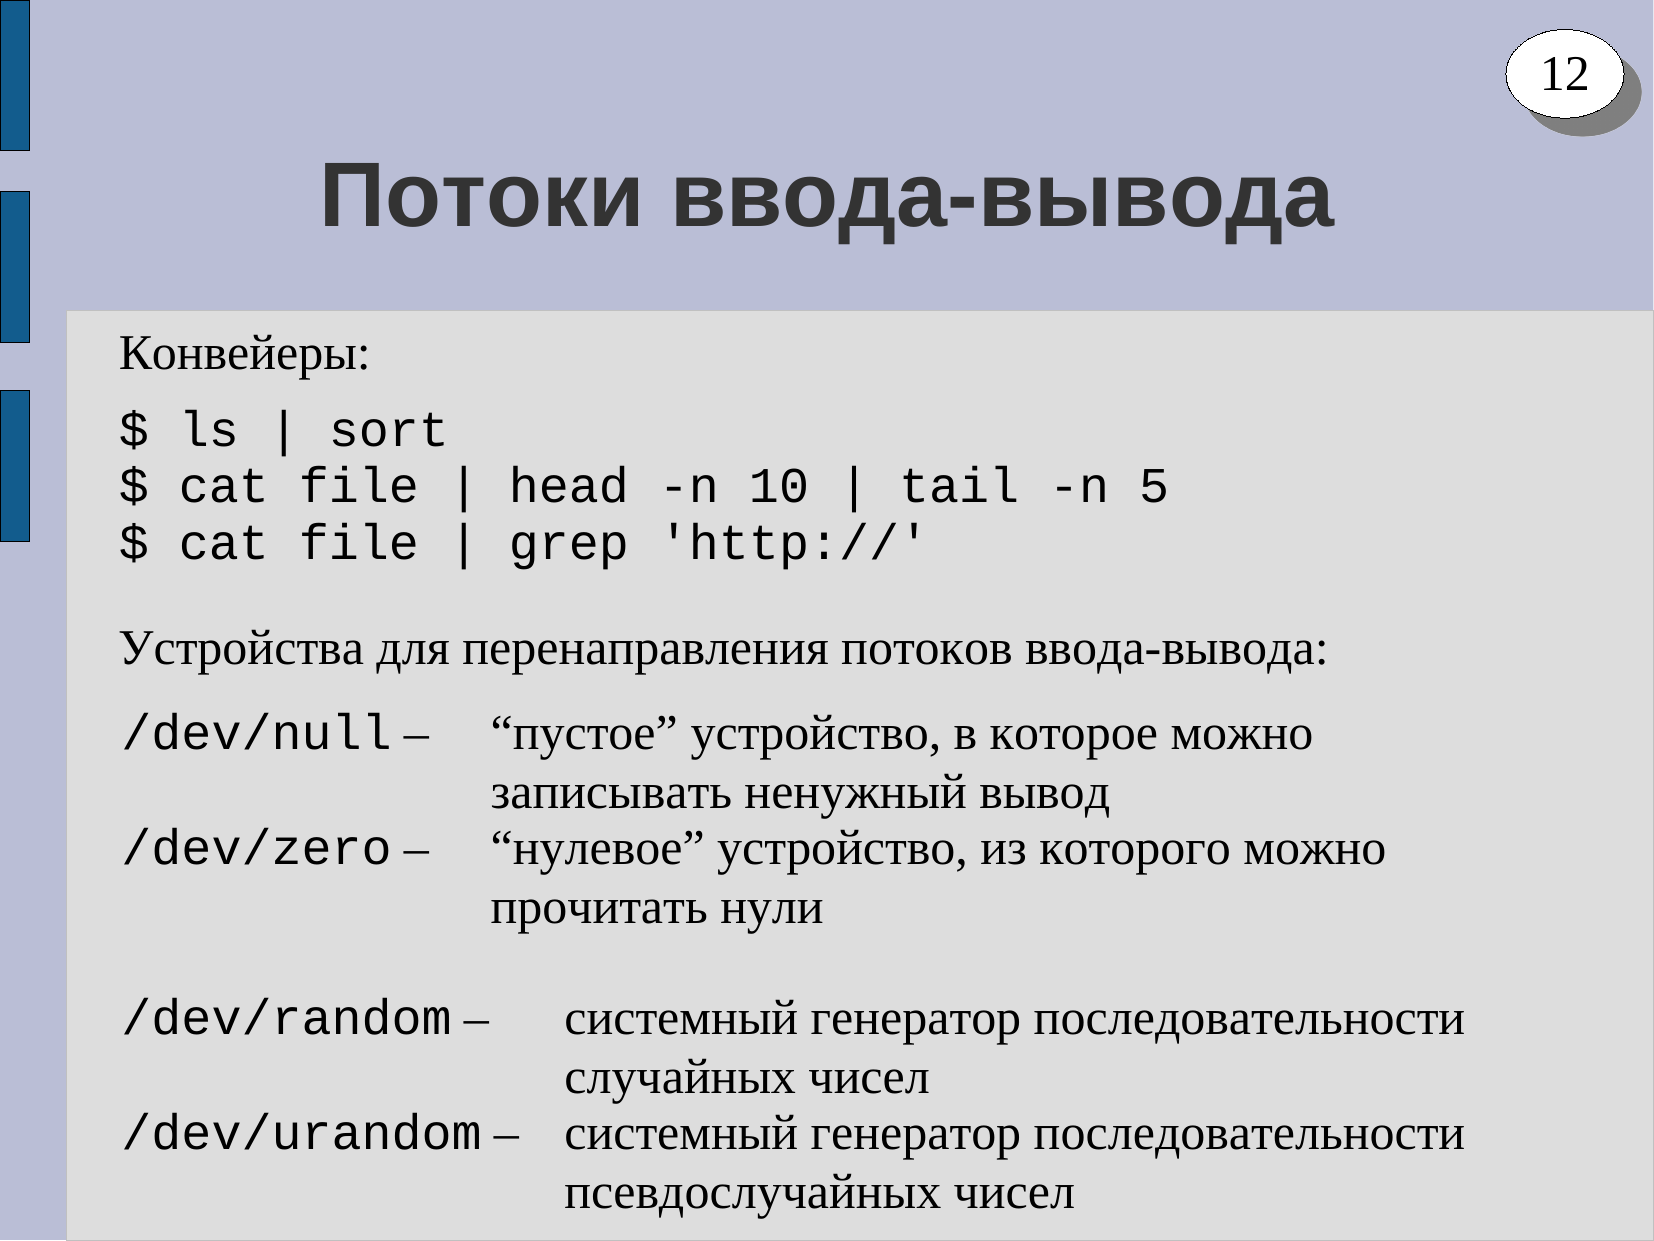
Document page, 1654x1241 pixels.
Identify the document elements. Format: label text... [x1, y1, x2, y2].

text_box Конвейеры: $ ls | sort $ cat file | head -n 10 | tail -n 5 $ cat file | grep 'http://' [118, 324, 1169, 619]
text_box /dev/null – “пустое” устройство, в которое можно записывать ненужный вывод /dev/zero – “нулевое” устройство, из которого можно прочитать нули /dev/random – системный генератор последовательности случайных чисел /dev/urandom – системный генератор последовательности псевдослучайных чисел [121, 704, 1466, 1238]
text_box Устройства для перенаправления потоков ввода-вывода: [118, 620, 1330, 676]
text_box 12 [1505, 29, 1625, 119]
title Потоки ввода-вывода [121, 91, 1534, 299]
